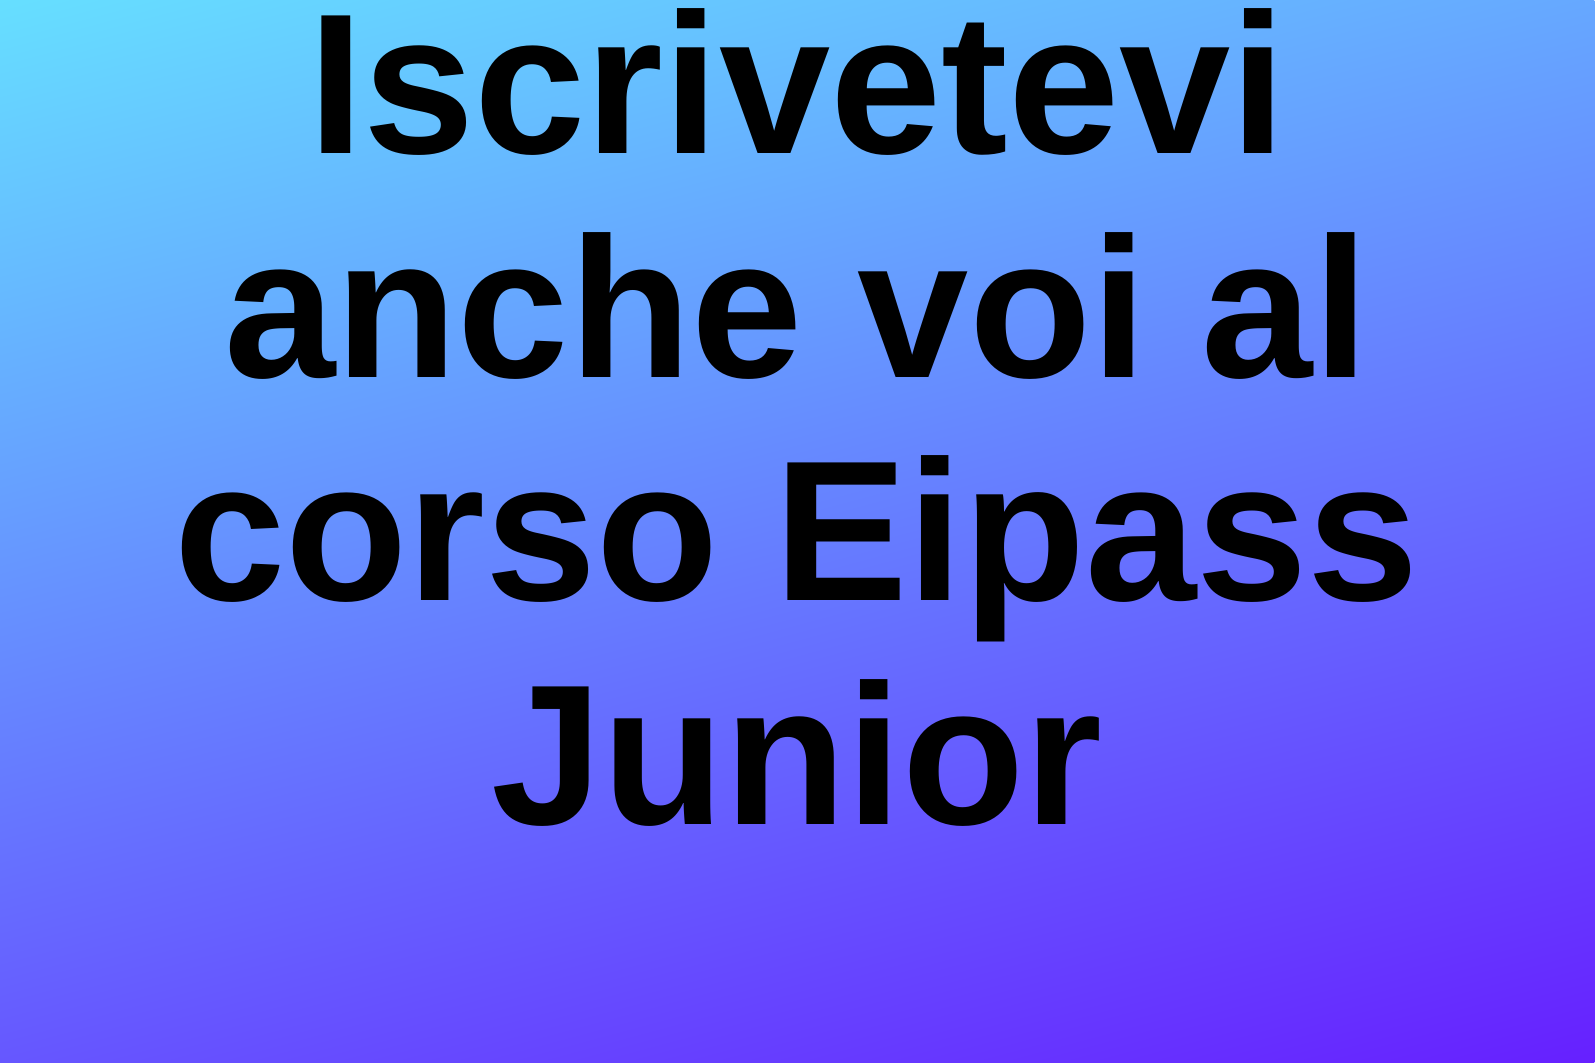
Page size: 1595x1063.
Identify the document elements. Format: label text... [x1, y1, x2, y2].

title Iscrivetevi anche voi al corso Eipass Junior [0, 0, 1595, 1063]
